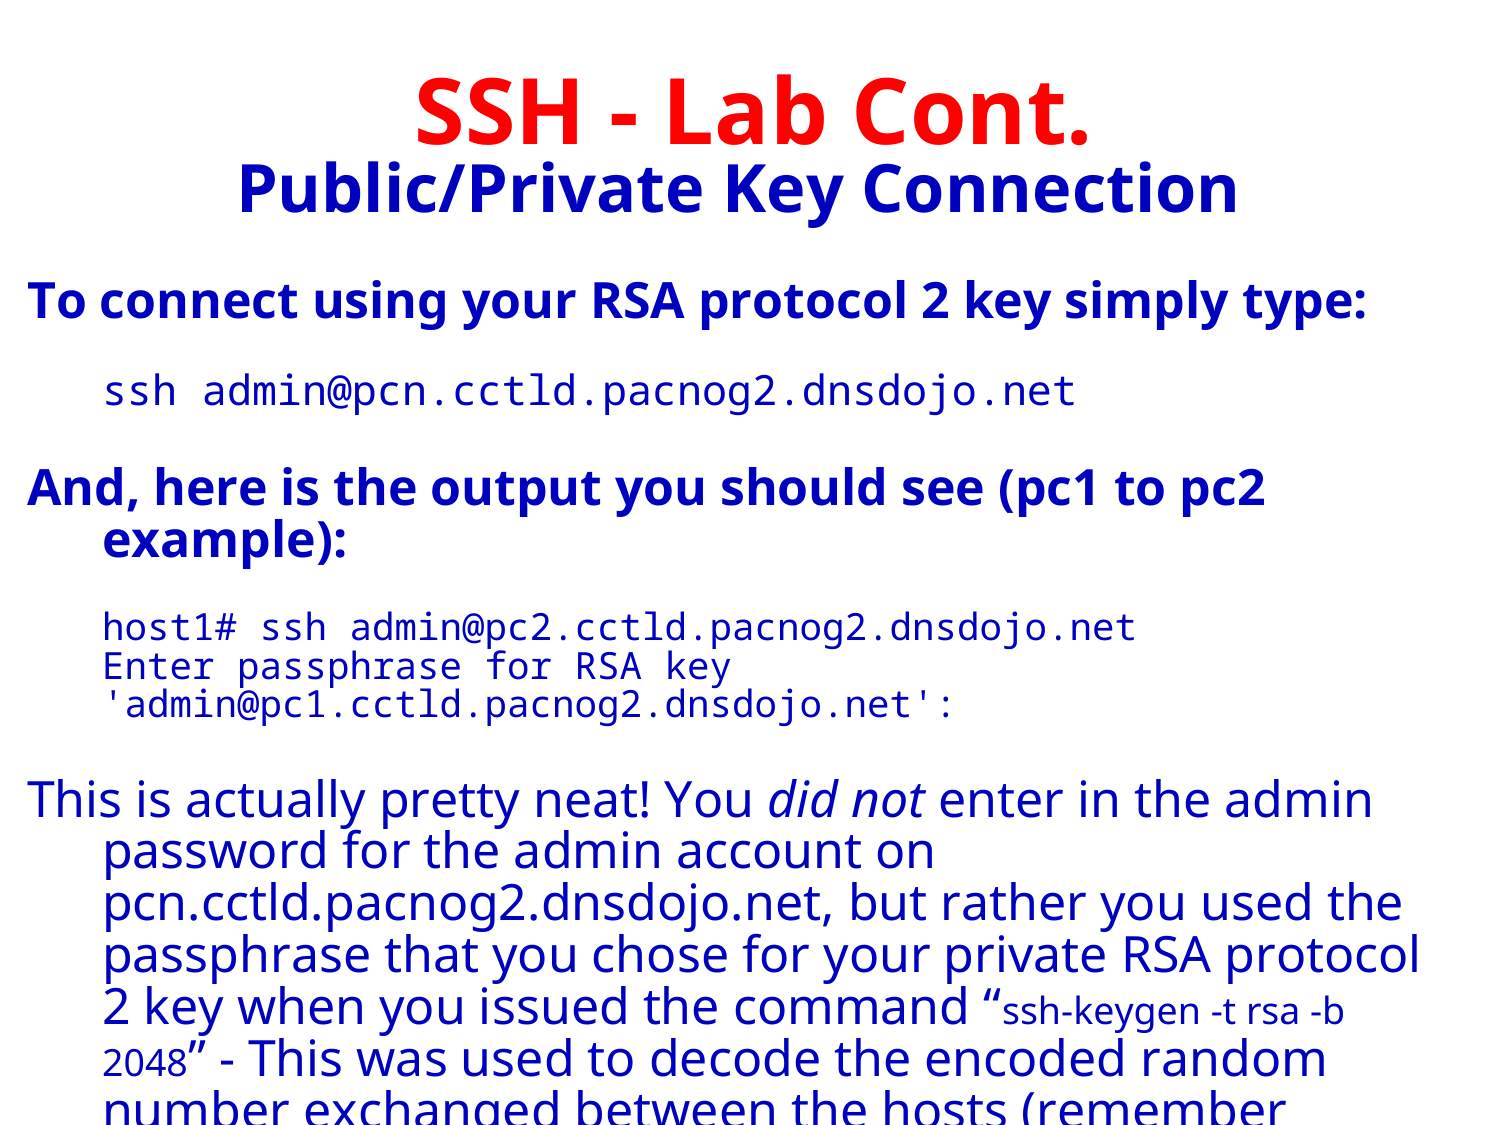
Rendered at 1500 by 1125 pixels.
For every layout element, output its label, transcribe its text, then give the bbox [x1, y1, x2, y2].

title SSH - Lab Cont. [191, 46, 1341, 165]
text_box [82, 929, 1302, 1042]
list Public/Private Key Connection To connect using your RSA protocol 2 key simply type: ssh admin@pcn.cctld.pacnog2.dnsdojo.net And, here is the output you should see (pc1 to pc2 example): host1# ssh admin@pc2.cctld.pacnog2.dnsdojo.net Enter passphrase for RSA key 'admin@pc1.cctld.pacnog2.dnsdojo.net': This is actually pretty neat! You did not enter in the admin password for the admin account on pcn.cctld.pacnog2.dnsdojo.net, but rather you used the passphrase that you chose for your private RSA protocol 2 key when you issued the command “ssh-keygen -t rsa -b 2048” - This was used to decode the encoded random number exchanged between the hosts (remember “Magic Phrase?”). Why was the RSA protocol 2 key used? We'll discuss this in class. [27, 157, 1450, 1125]
